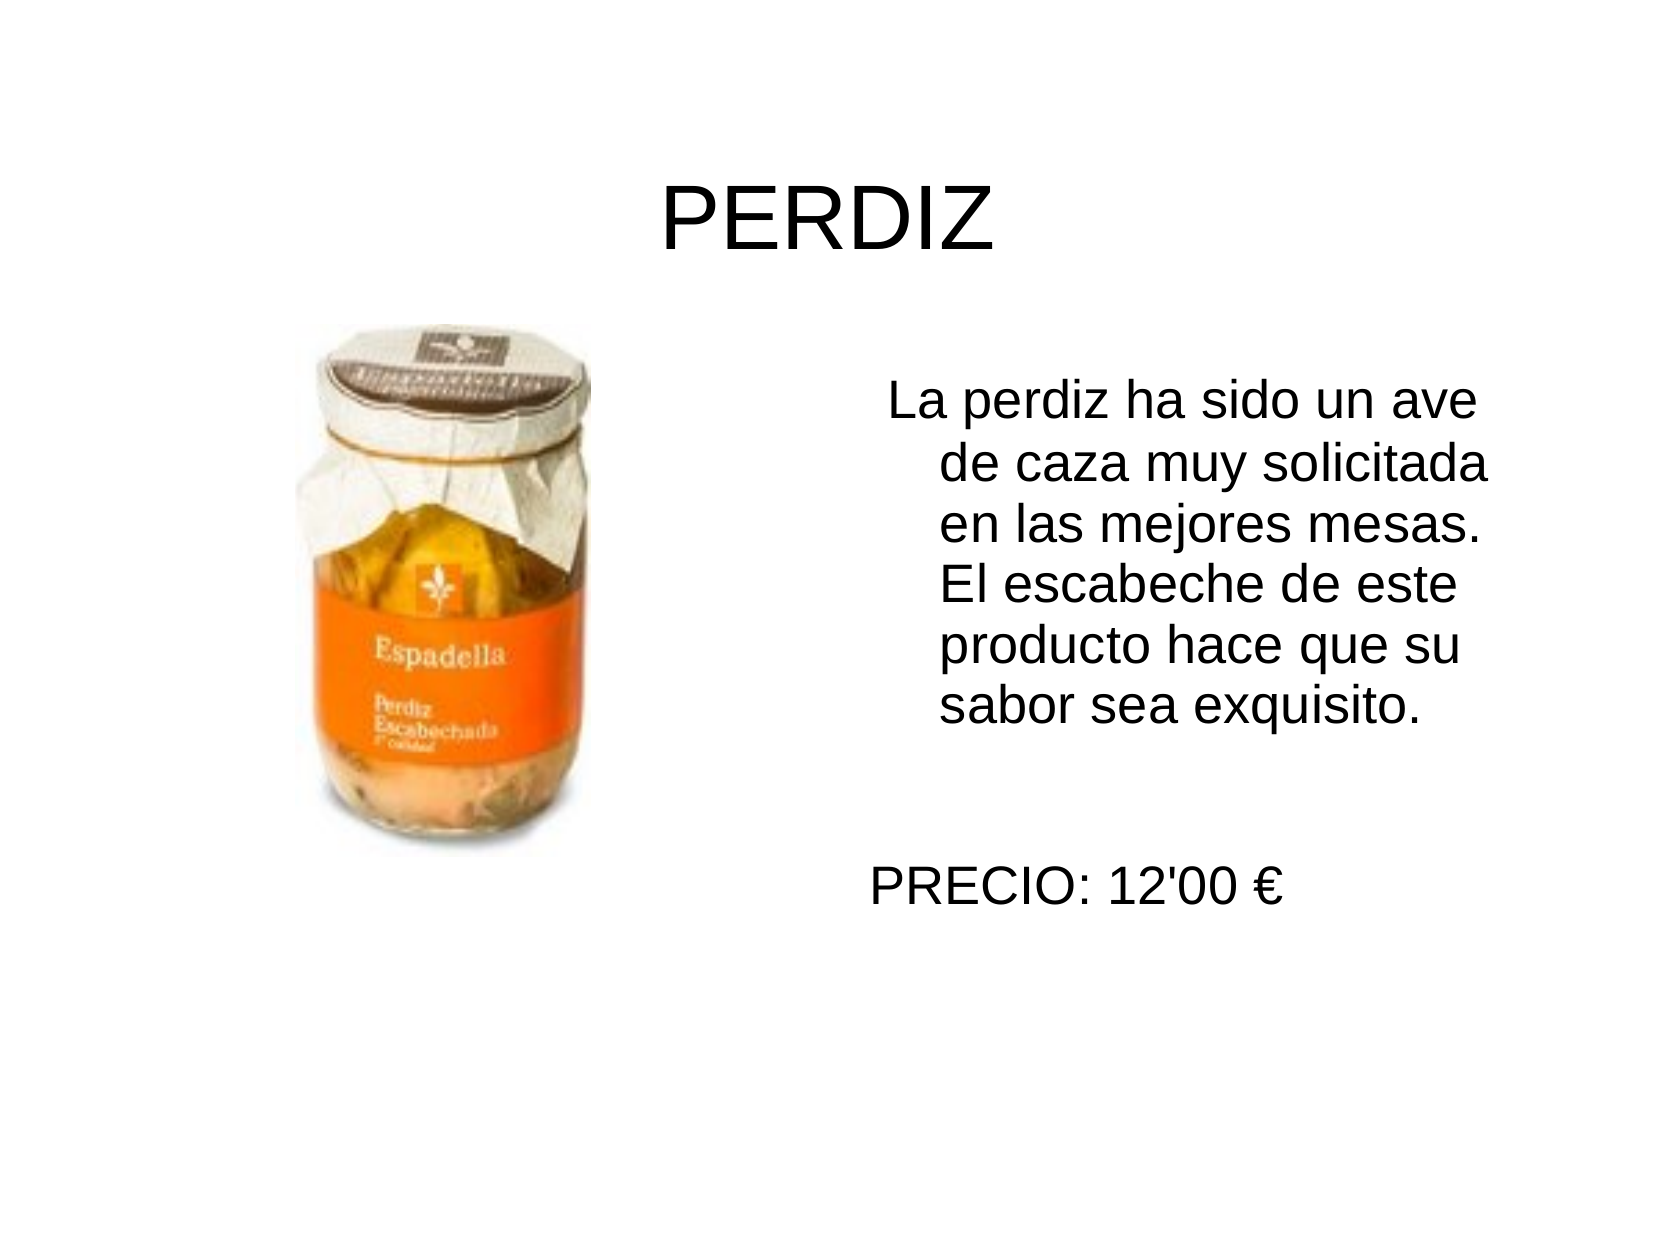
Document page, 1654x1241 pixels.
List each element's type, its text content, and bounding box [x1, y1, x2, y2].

picture [295, 324, 591, 857]
title PERDIZ [121, 114, 1534, 322]
list La perdiz ha sido un ave de caza muy solicitada en las mejores mesas. El escabeche de este producto hace que su sabor sea exquisito. PRECIO: 12'00 € [842, 350, 1517, 1132]
